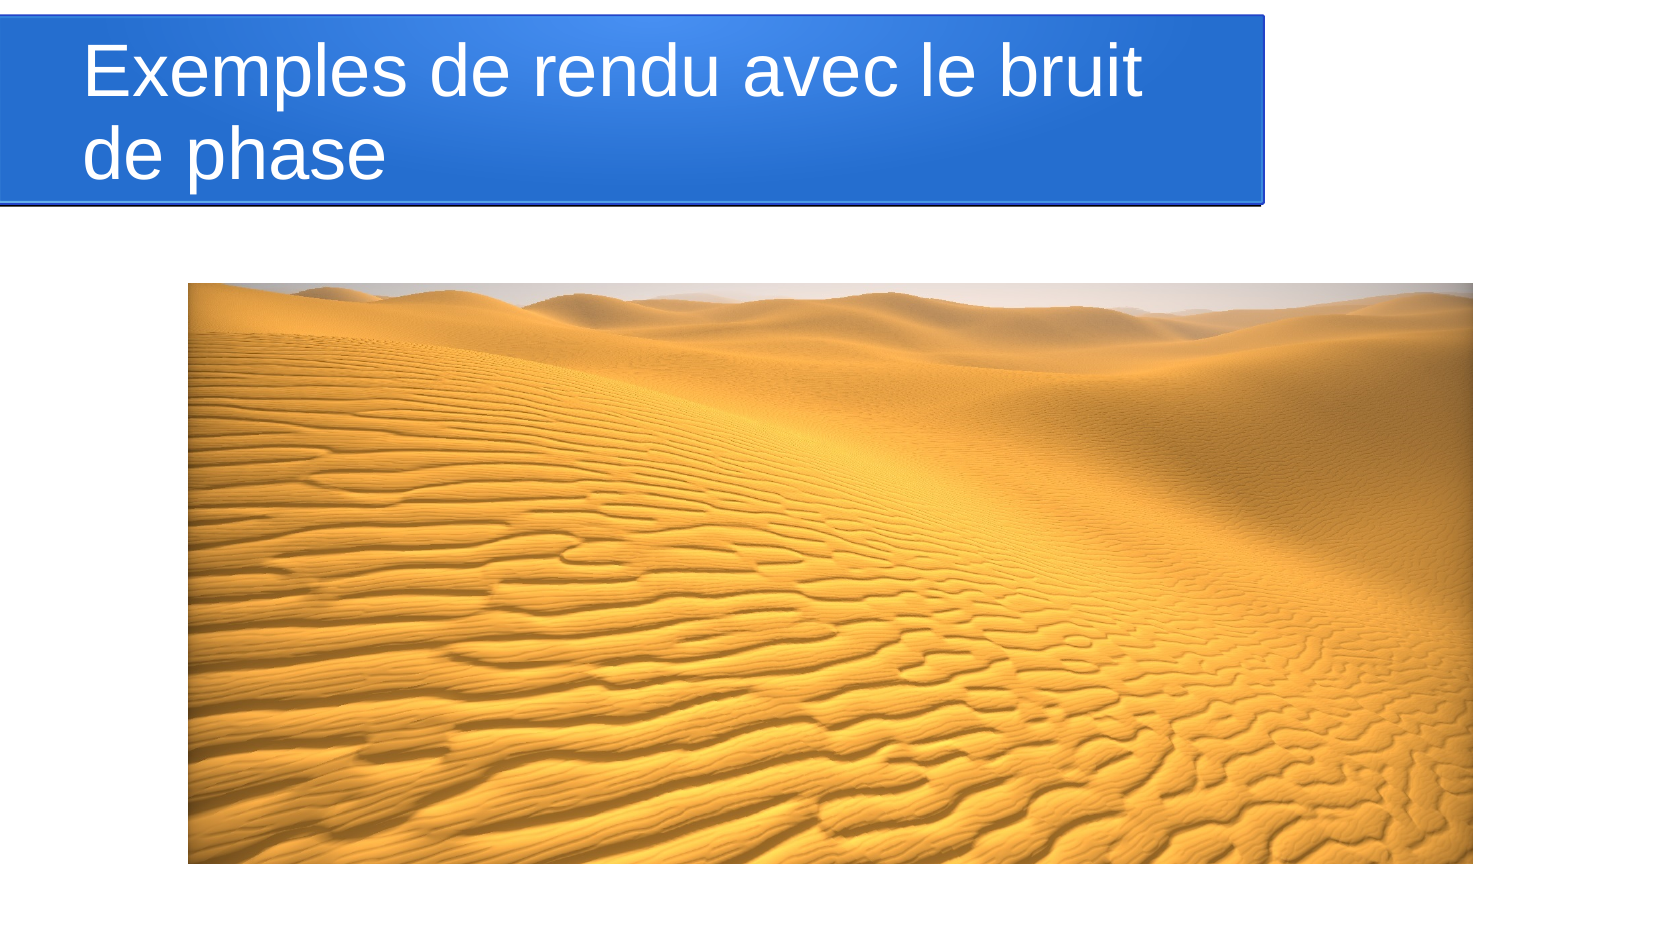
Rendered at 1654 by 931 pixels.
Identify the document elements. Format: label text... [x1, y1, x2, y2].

title Exemples de rendu avec le bruit de phase [82, 29, 1235, 196]
picture [188, 283, 1473, 864]
